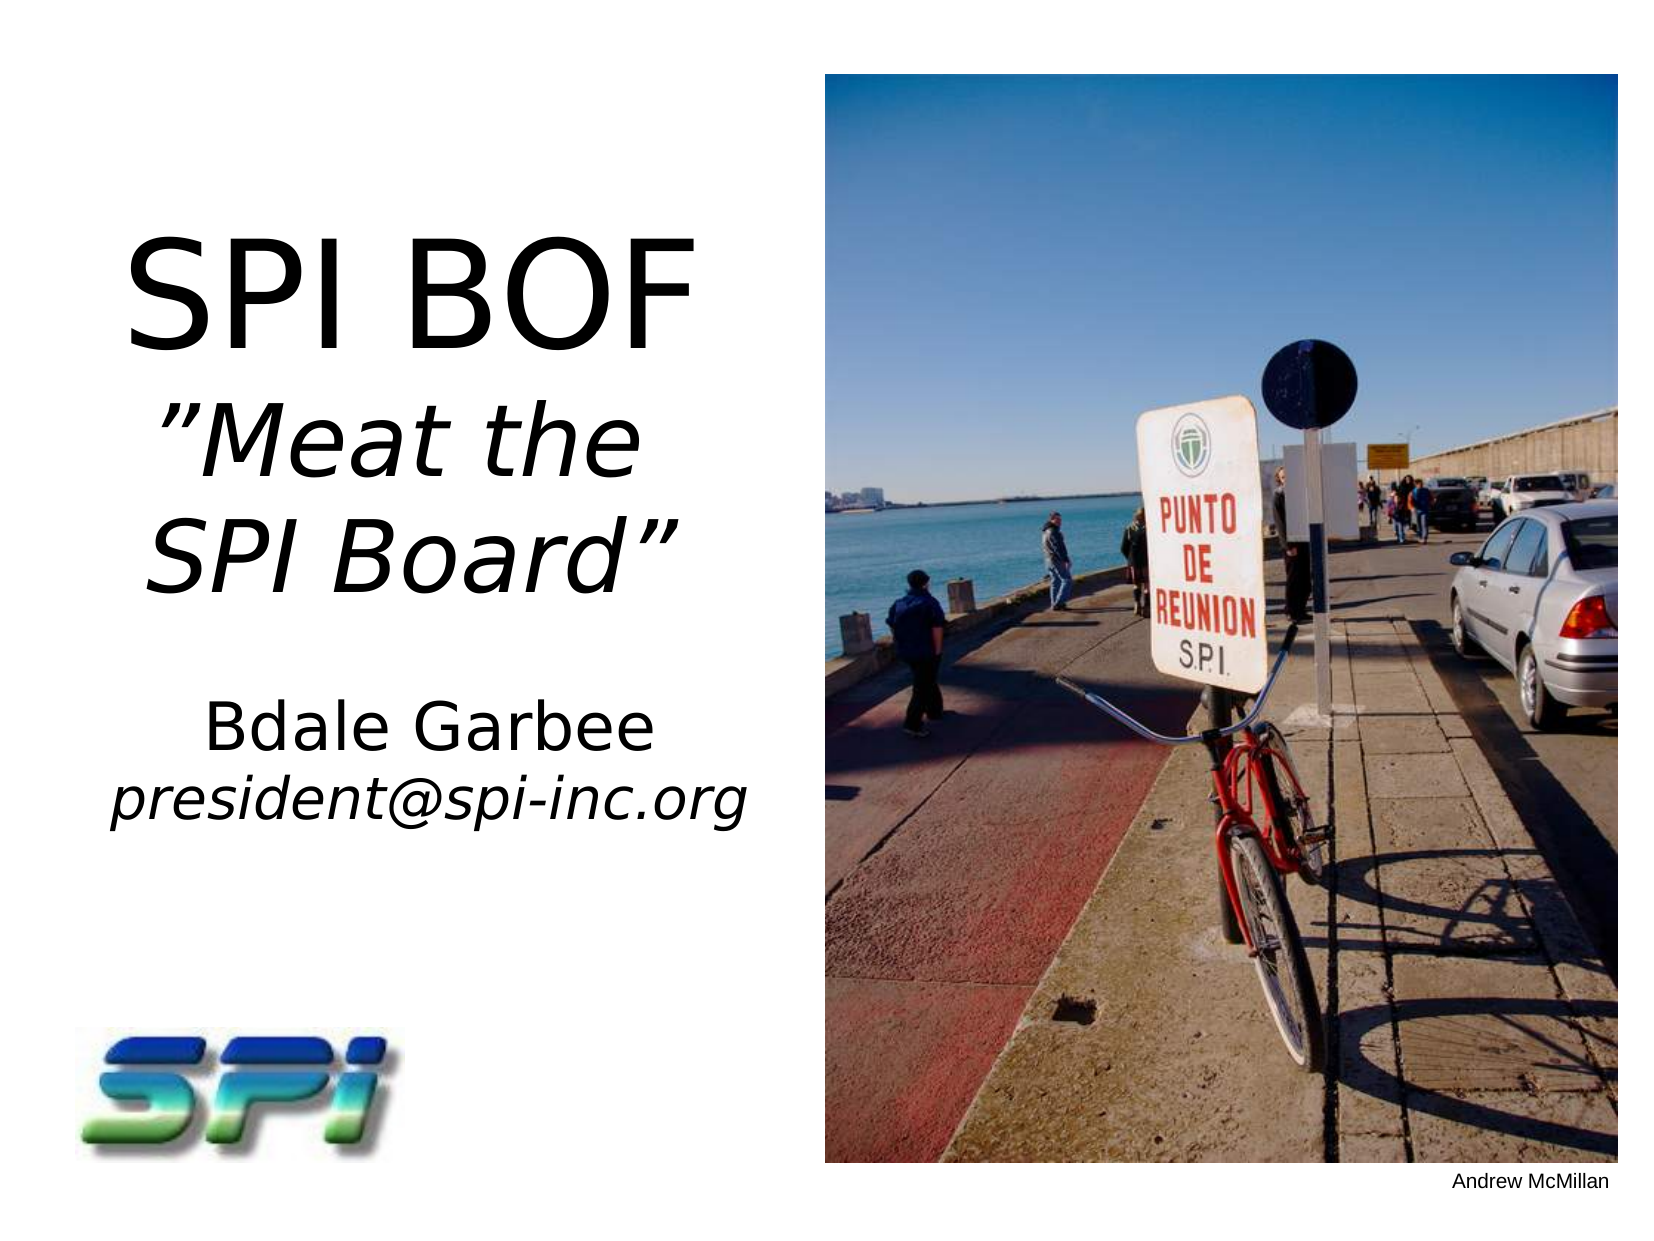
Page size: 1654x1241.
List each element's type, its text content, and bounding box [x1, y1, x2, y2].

title SPI BOF ”Meat the SPI Board” [0, 209, 825, 358]
text_box Andrew McMillan [1437, 1162, 1625, 1201]
picture [825, 74, 1618, 1163]
subtitle Bdale Garbee president@spi-inc.org [0, 358, 825, 1163]
